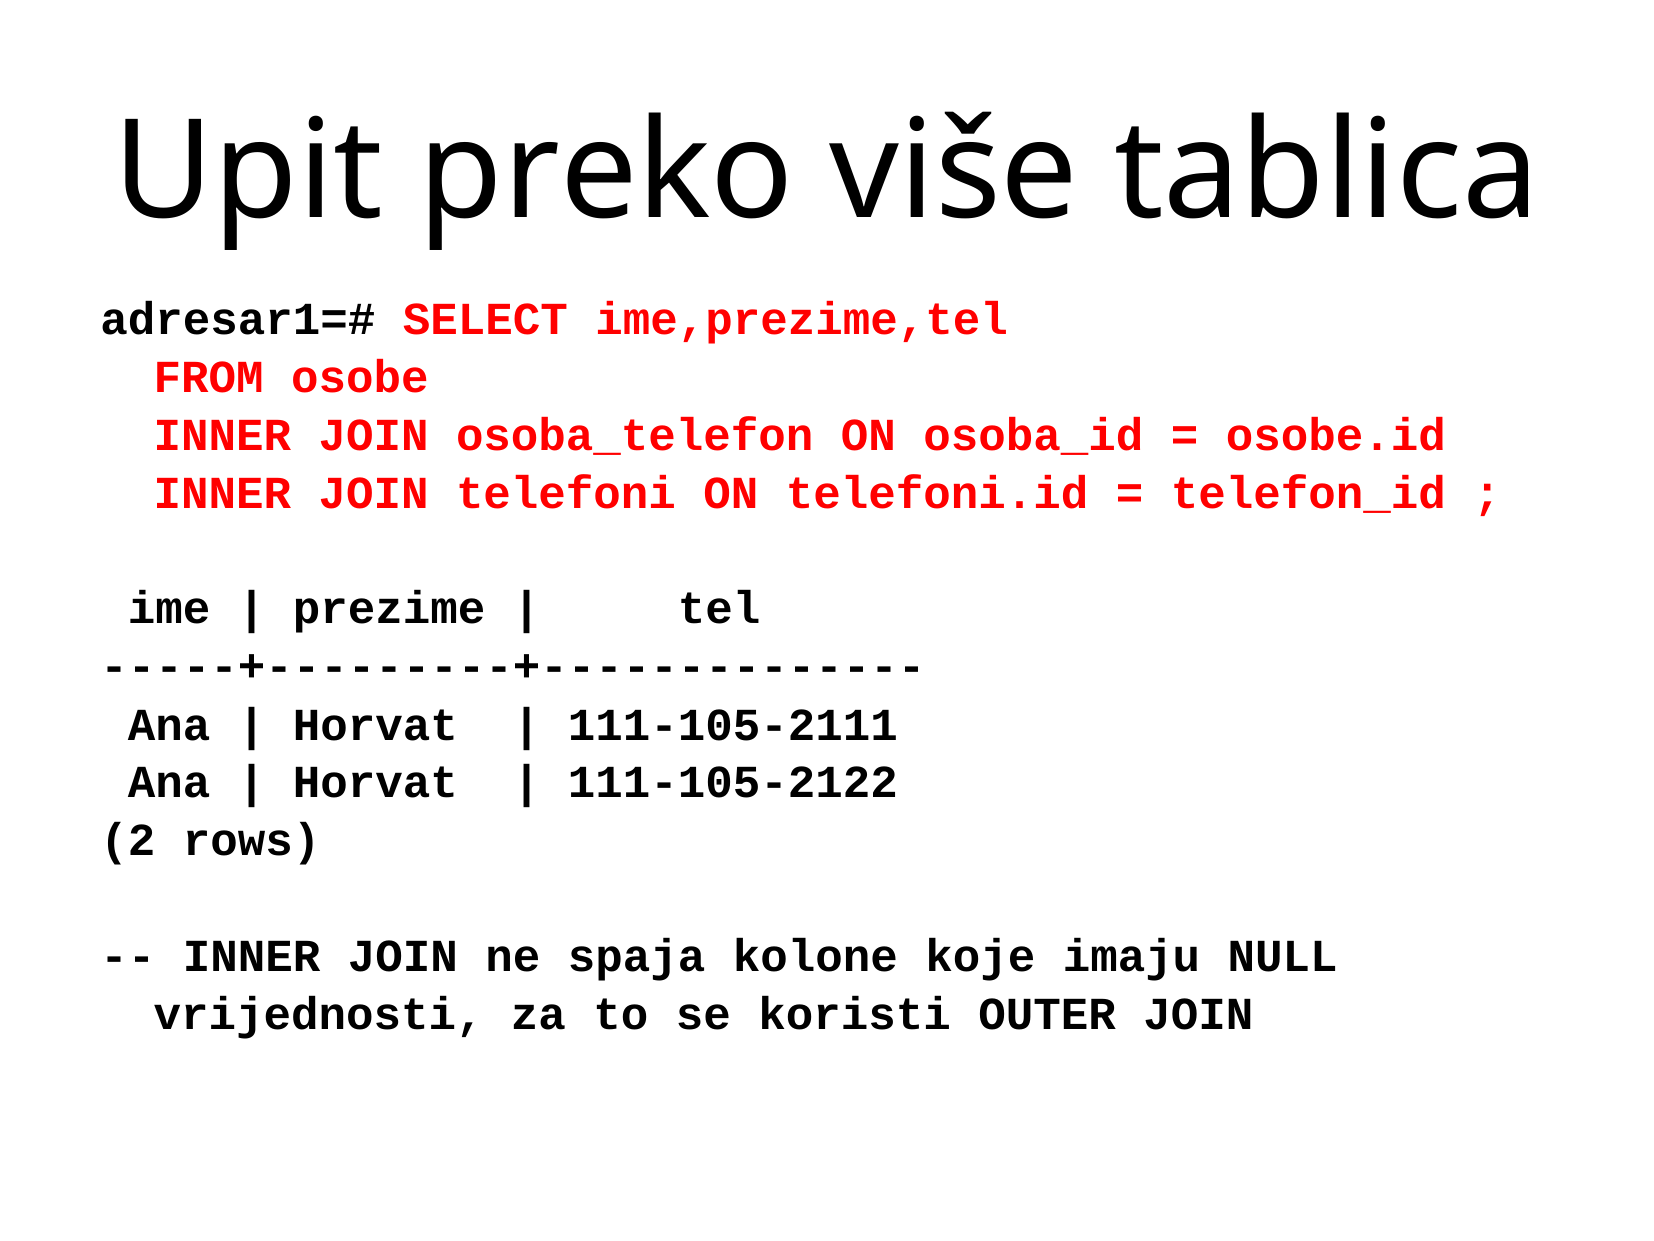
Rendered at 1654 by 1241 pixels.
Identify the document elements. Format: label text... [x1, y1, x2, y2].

list adresar1=# SELECT ime,prezime,tel FROM osobe INNER JOIN osoba_telefon ON osoba_id = osobe.id INNER JOIN telefoni ON telefoni.id = telefon_id ; ime | prezime | tel -----+---------+-------------- Ana | Horvat | 111-105-2111 Ana | Horvat | 111-105-2122 (2 rows) -- INNER JOIN ne spaja kolone koje imaju NULL vrijednosti, za to se koristi OUTER JOIN [82, 290, 1571, 1094]
title Upit preko više tablica [82, 56, 1571, 250]
